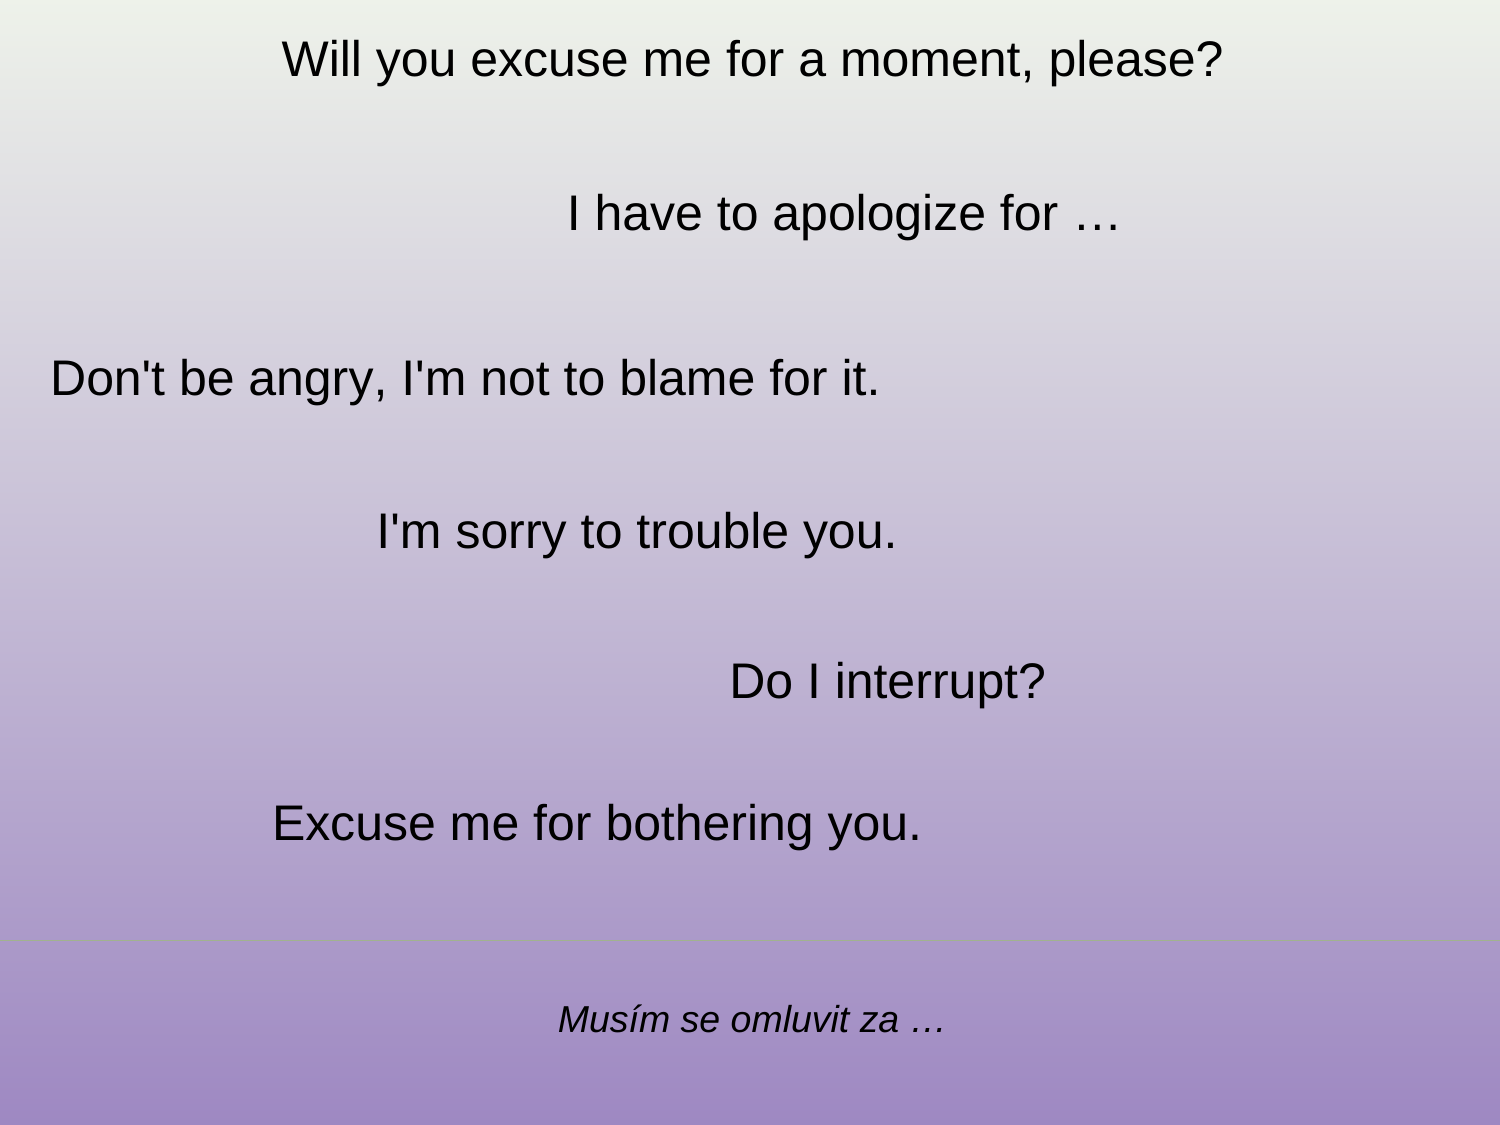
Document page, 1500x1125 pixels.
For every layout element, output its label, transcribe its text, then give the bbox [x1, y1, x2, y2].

text_box Excuse me for bothering you. [257, 782, 938, 858]
text_box I have to apologize for … [552, 172, 1138, 249]
text_box Musím se omluvit za … [543, 987, 963, 1049]
text_box Do I interrupt? [714, 640, 1217, 716]
text_box Will you excuse me for a moment, please? [5, 18, 1500, 95]
text_box I'm sorry to trouble you. [361, 491, 913, 567]
text_box Don't be angry, I'm not to blame for it. [35, 337, 1500, 414]
